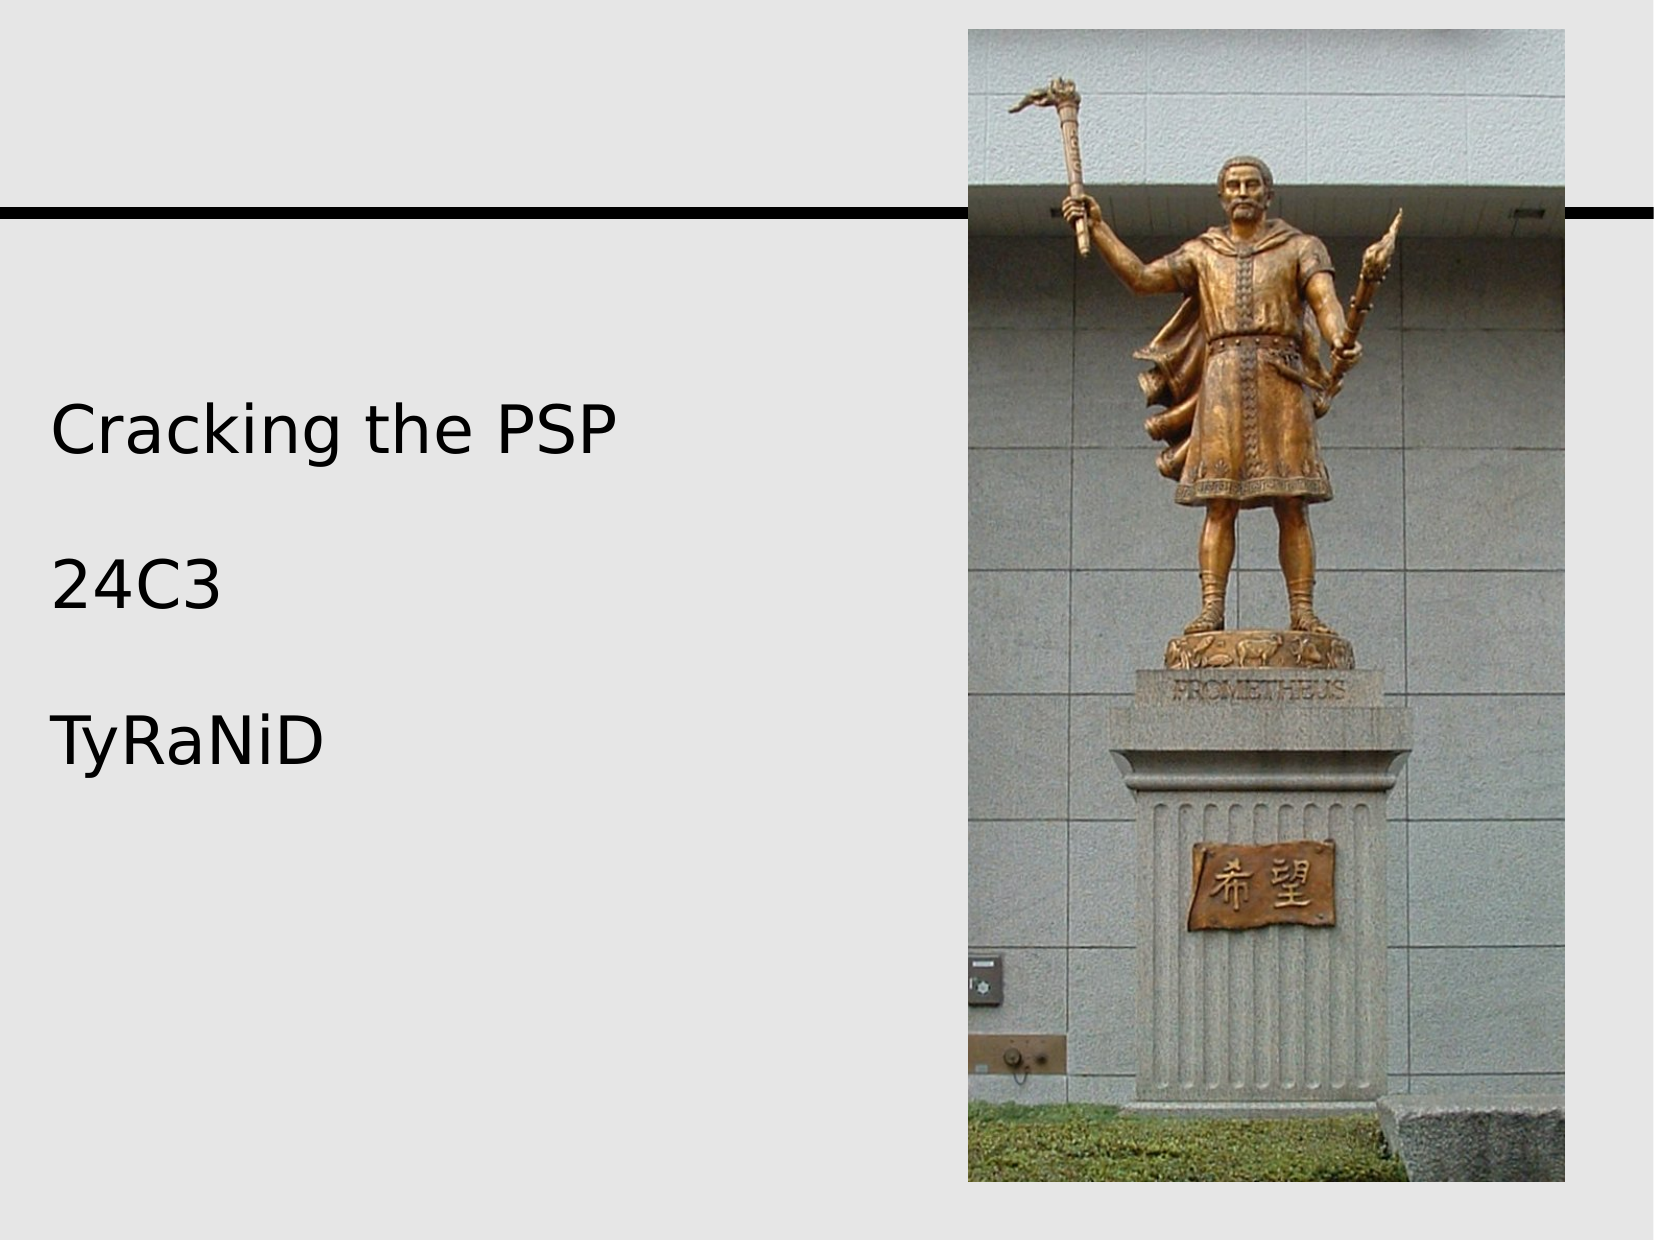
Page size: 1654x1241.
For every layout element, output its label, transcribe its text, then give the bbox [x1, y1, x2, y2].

picture [968, 29, 1565, 1182]
text_box Cracking the PSP 24C3 TyRaNiD [35, 383, 634, 788]
